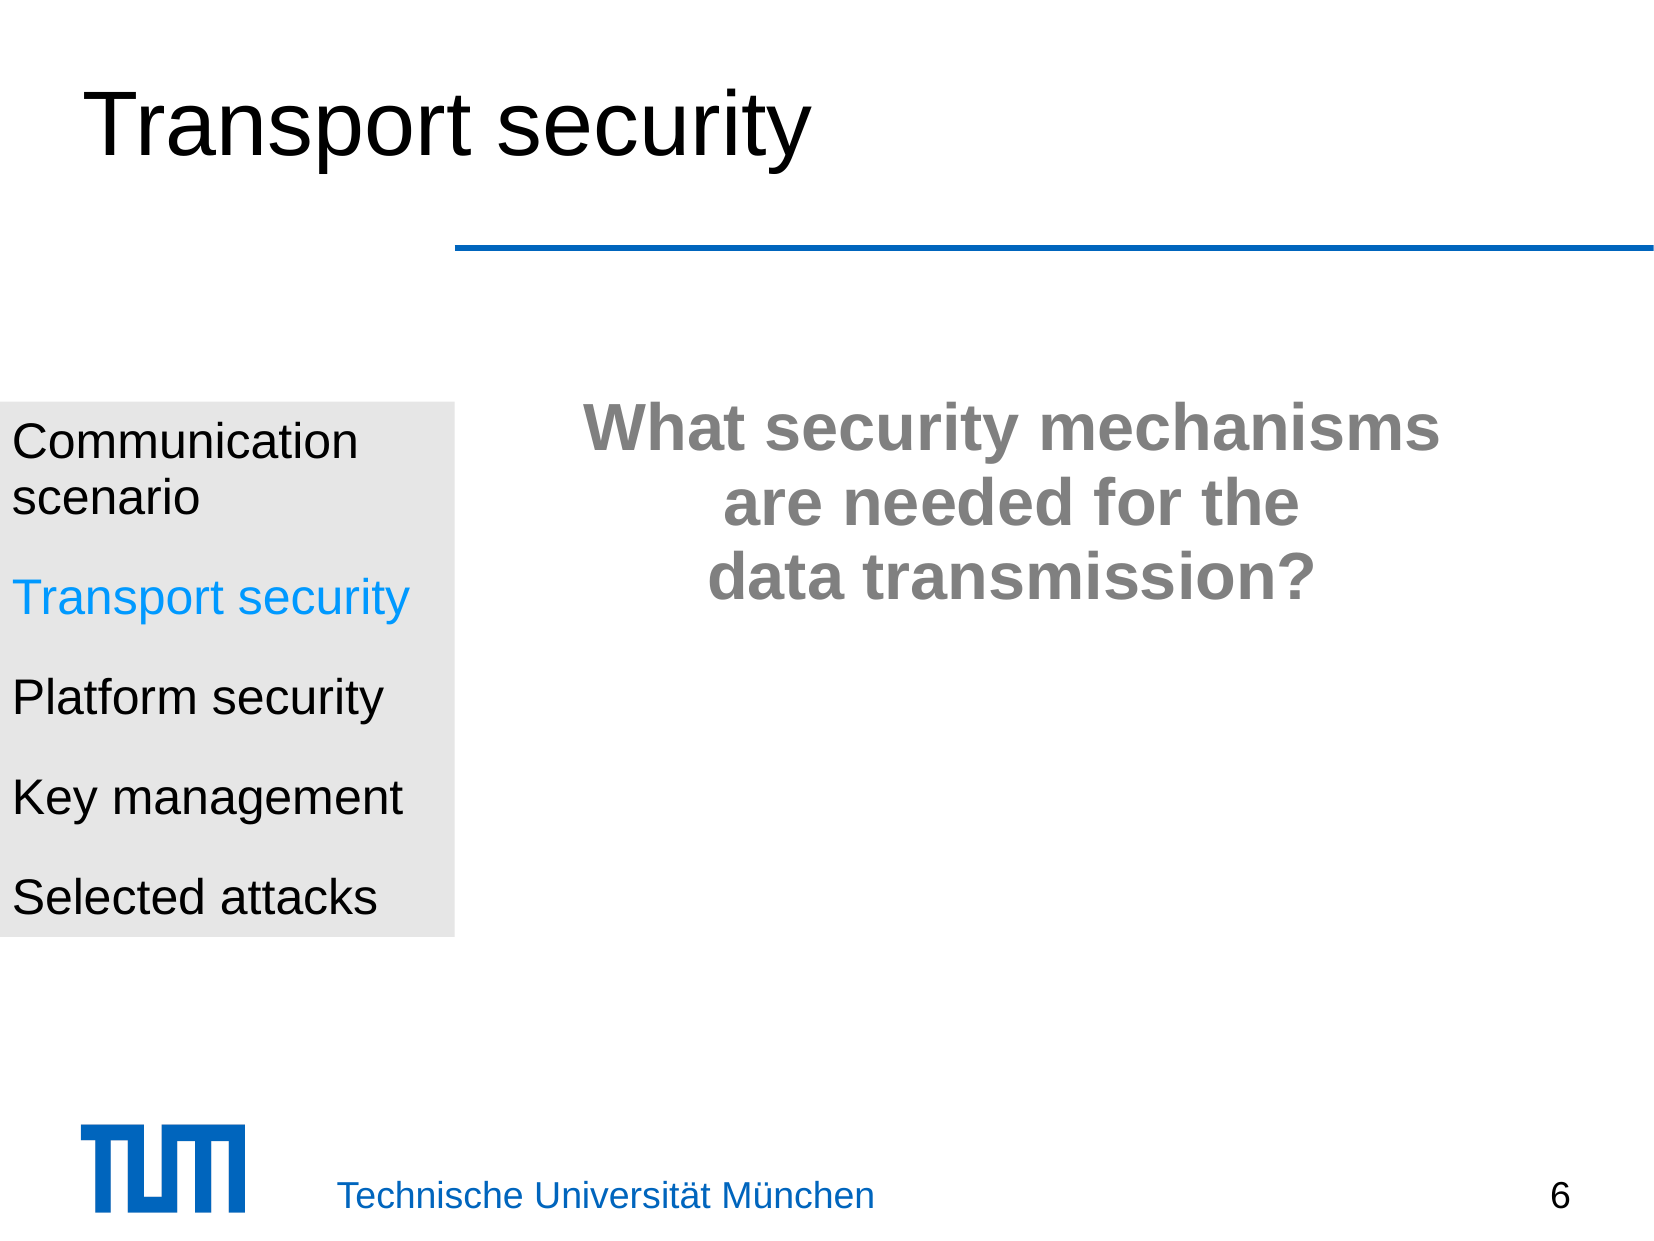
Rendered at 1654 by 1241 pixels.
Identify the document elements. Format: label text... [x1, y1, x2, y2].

title Transport security [82, 19, 1571, 228]
picture [80, 1124, 245, 1213]
list What security mechanisms are needed for the data transmission? [454, 389, 1571, 1209]
text_box Communication scenario Transport security Platform security Key management Selected attacks [0, 401, 455, 937]
